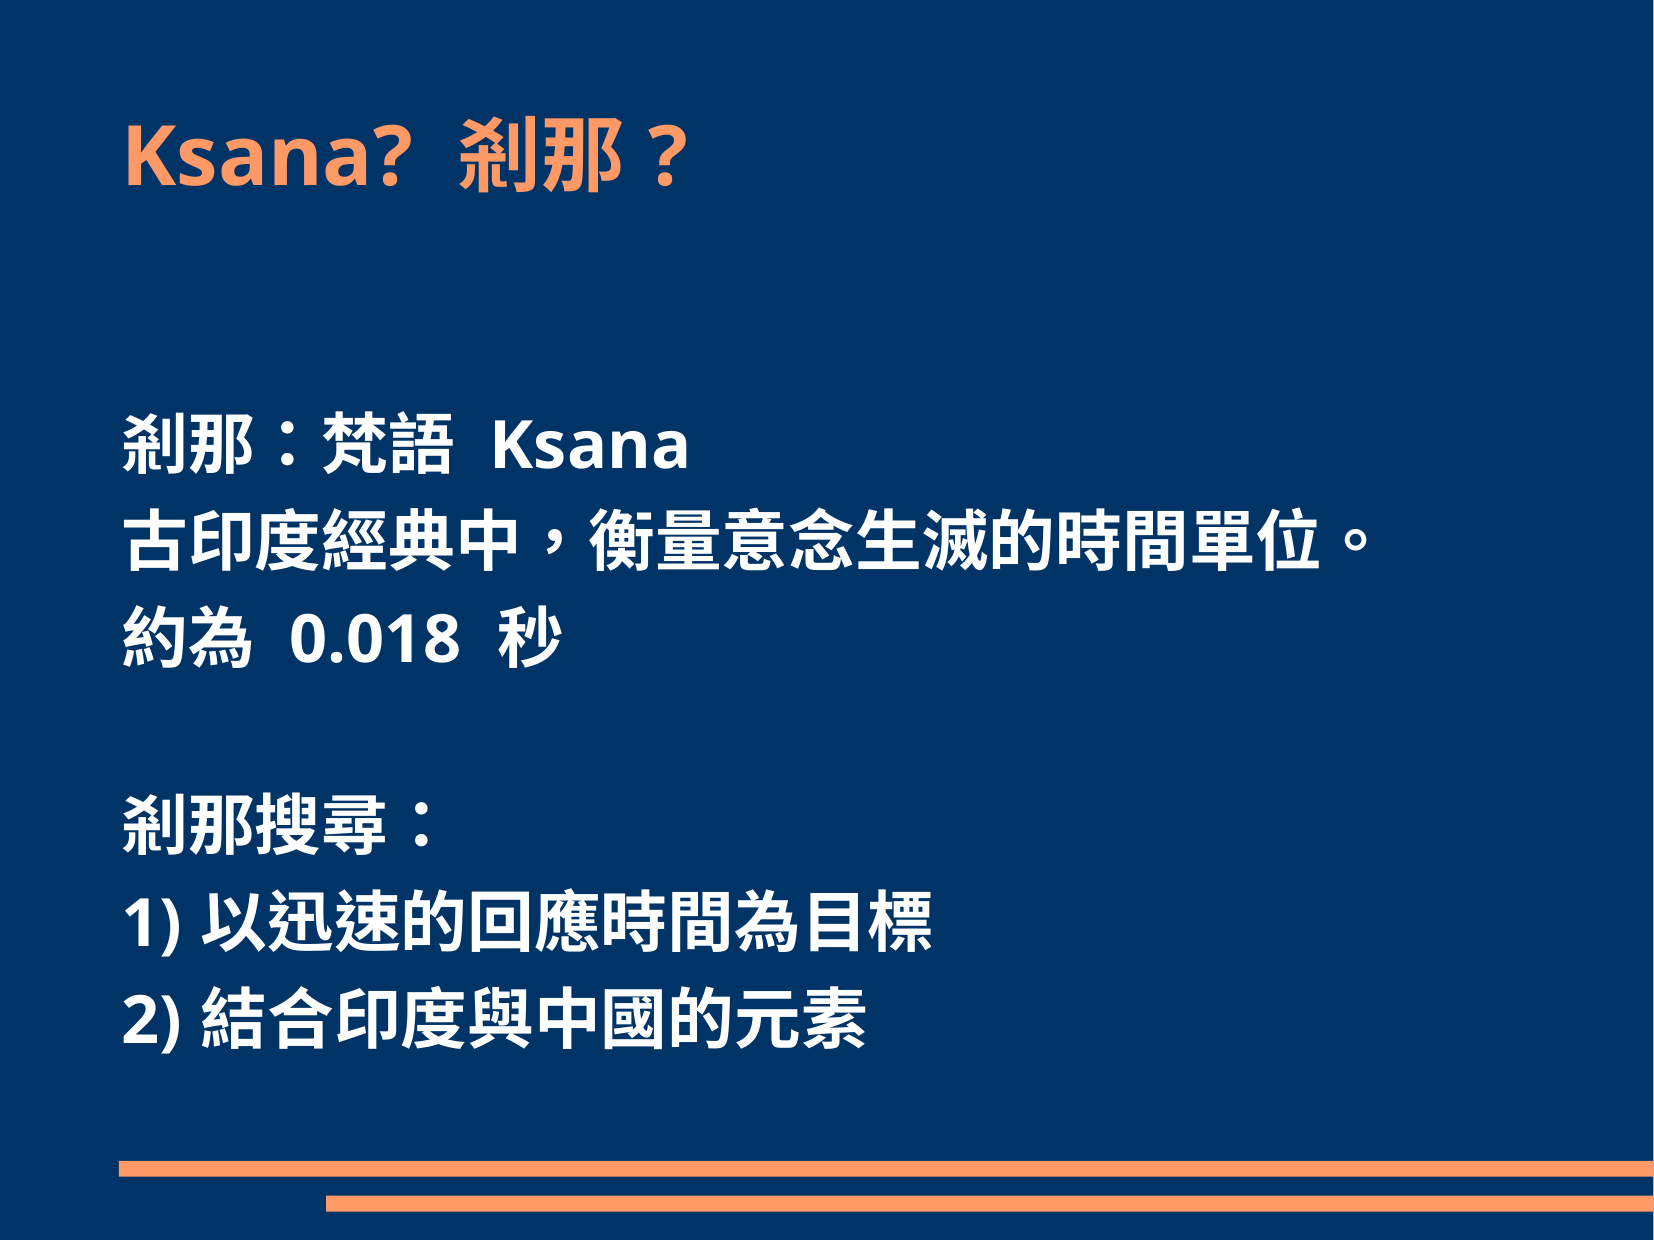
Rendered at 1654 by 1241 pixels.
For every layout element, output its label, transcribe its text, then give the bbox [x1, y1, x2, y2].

subtitle 剎那：梵語 Ksana 古印度經典中，衡量意念生滅的時間單位。 約為 0.018 秒 剎那搜尋： 1)以迅速的回應時間為目標 2)結合印度與中國的元素 [121, 322, 1561, 1132]
title Ksana? 剎那? [121, 46, 1534, 254]
